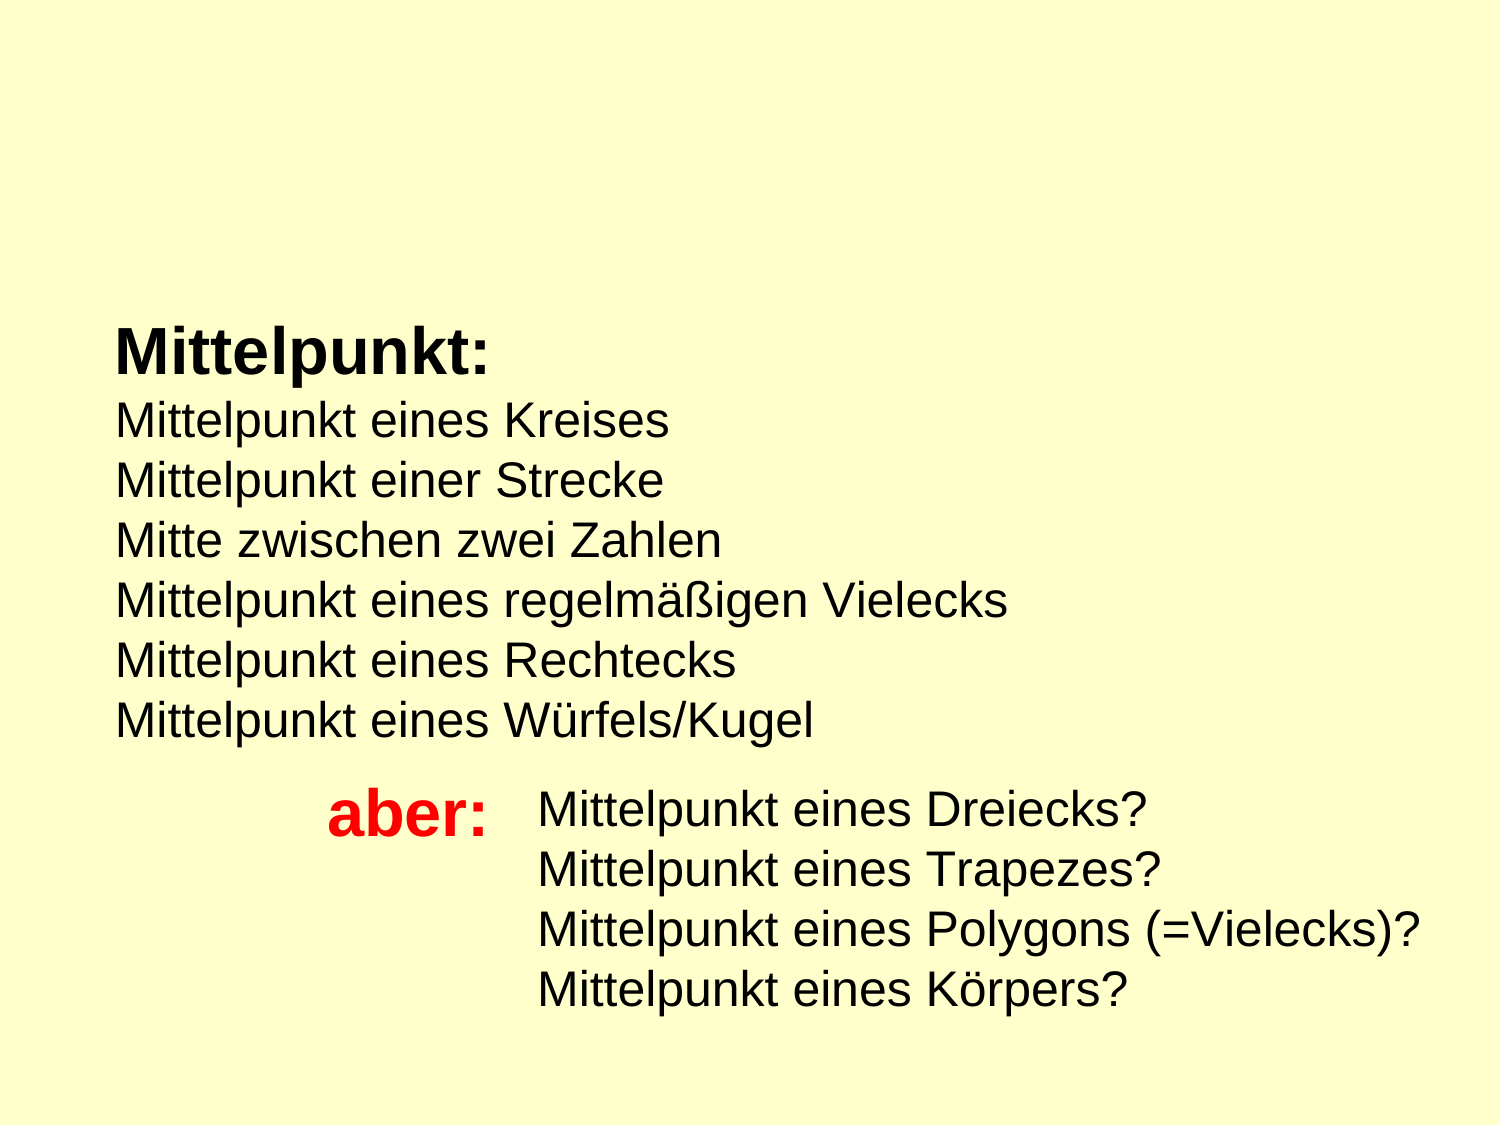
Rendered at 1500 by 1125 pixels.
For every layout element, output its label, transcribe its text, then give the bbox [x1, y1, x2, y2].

text_box Mittelpunkt: Mittelpunkt eines Kreises Mittelpunkt einer Strecke Mitte zwischen zwei Zahlen Mittelpunkt eines regelmäßigen Vielecks Mittelpunkt eines Rechtecks Mittelpunkt eines Würfels/Kugel [99, 299, 1024, 756]
text_box Mittelpunkt eines Dreiecks? Mittelpunkt eines Trapezes? Mittelpunkt eines Polygons (=Vielecks)? Mittelpunkt eines Körpers? [522, 768, 1437, 1025]
text_box aber: [312, 761, 506, 858]
